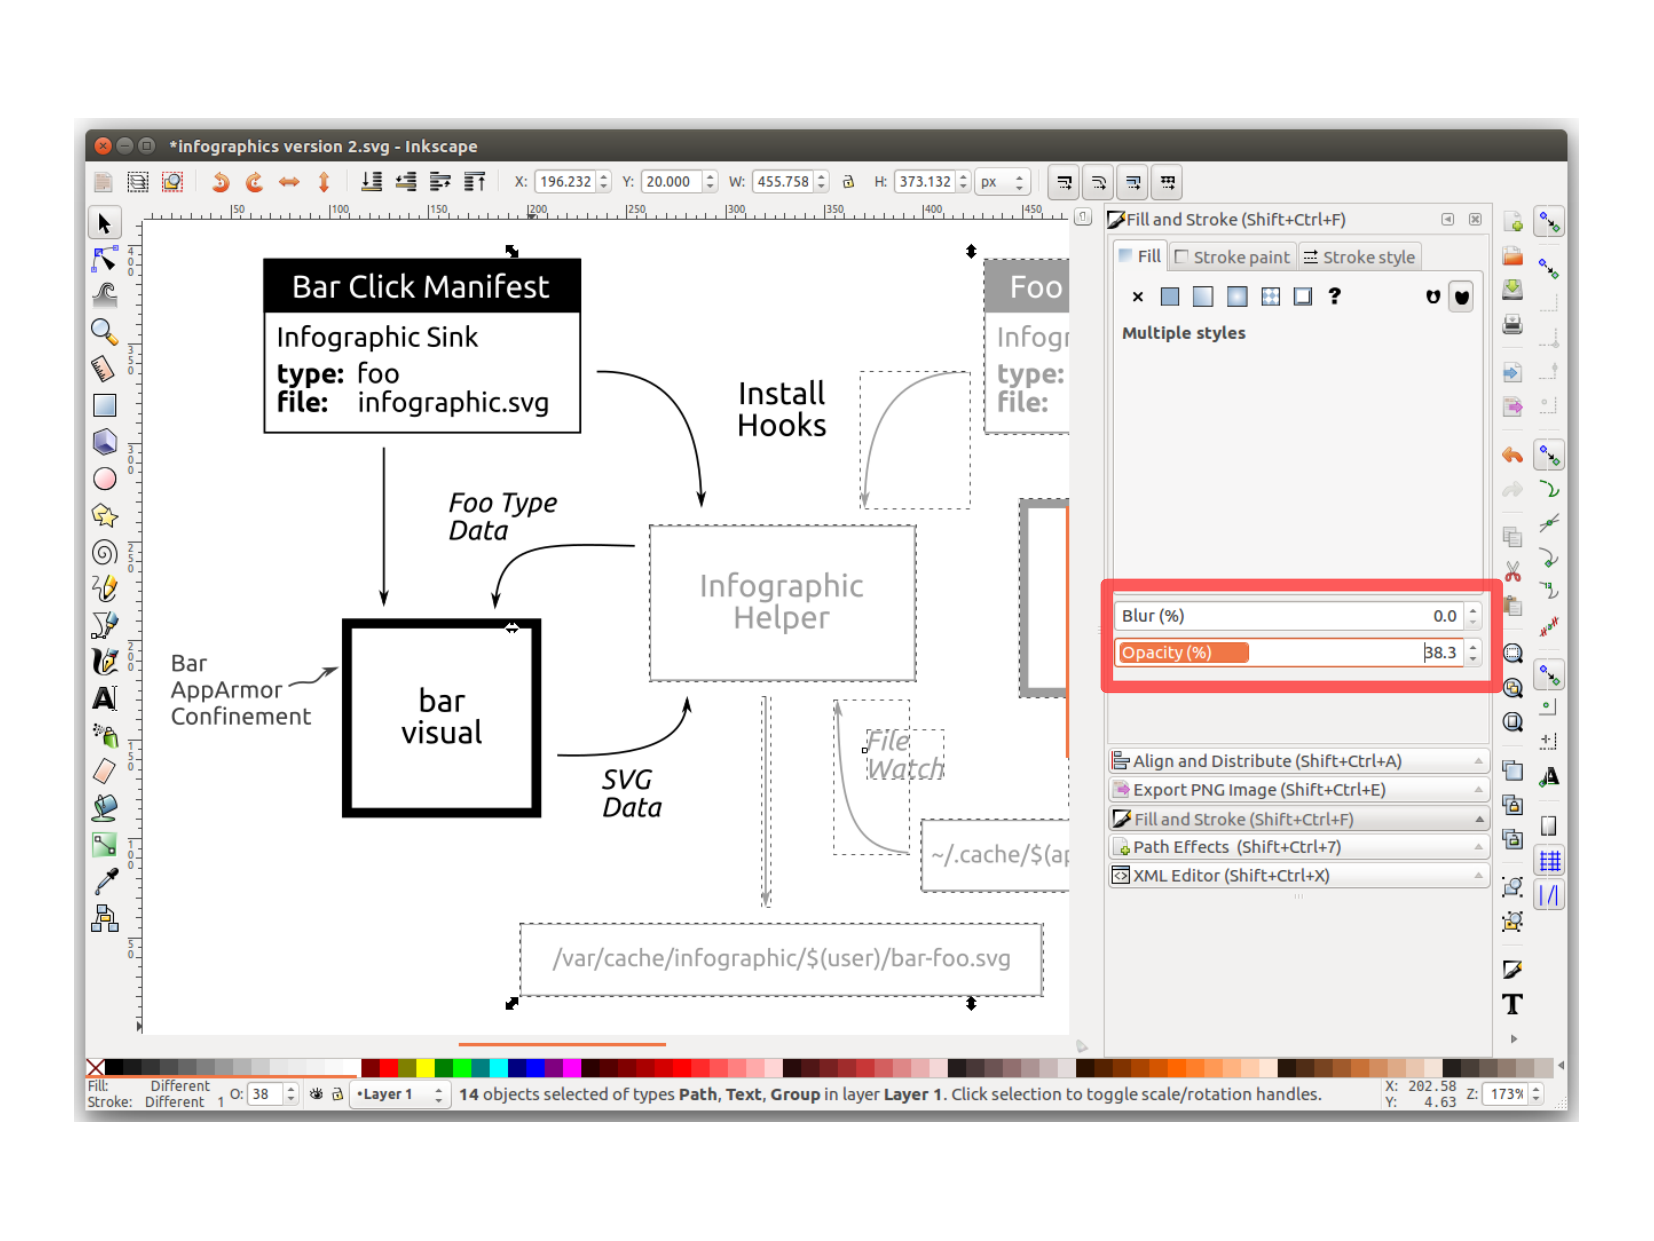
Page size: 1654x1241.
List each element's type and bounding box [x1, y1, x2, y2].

picture [74, 118, 1579, 1122]
